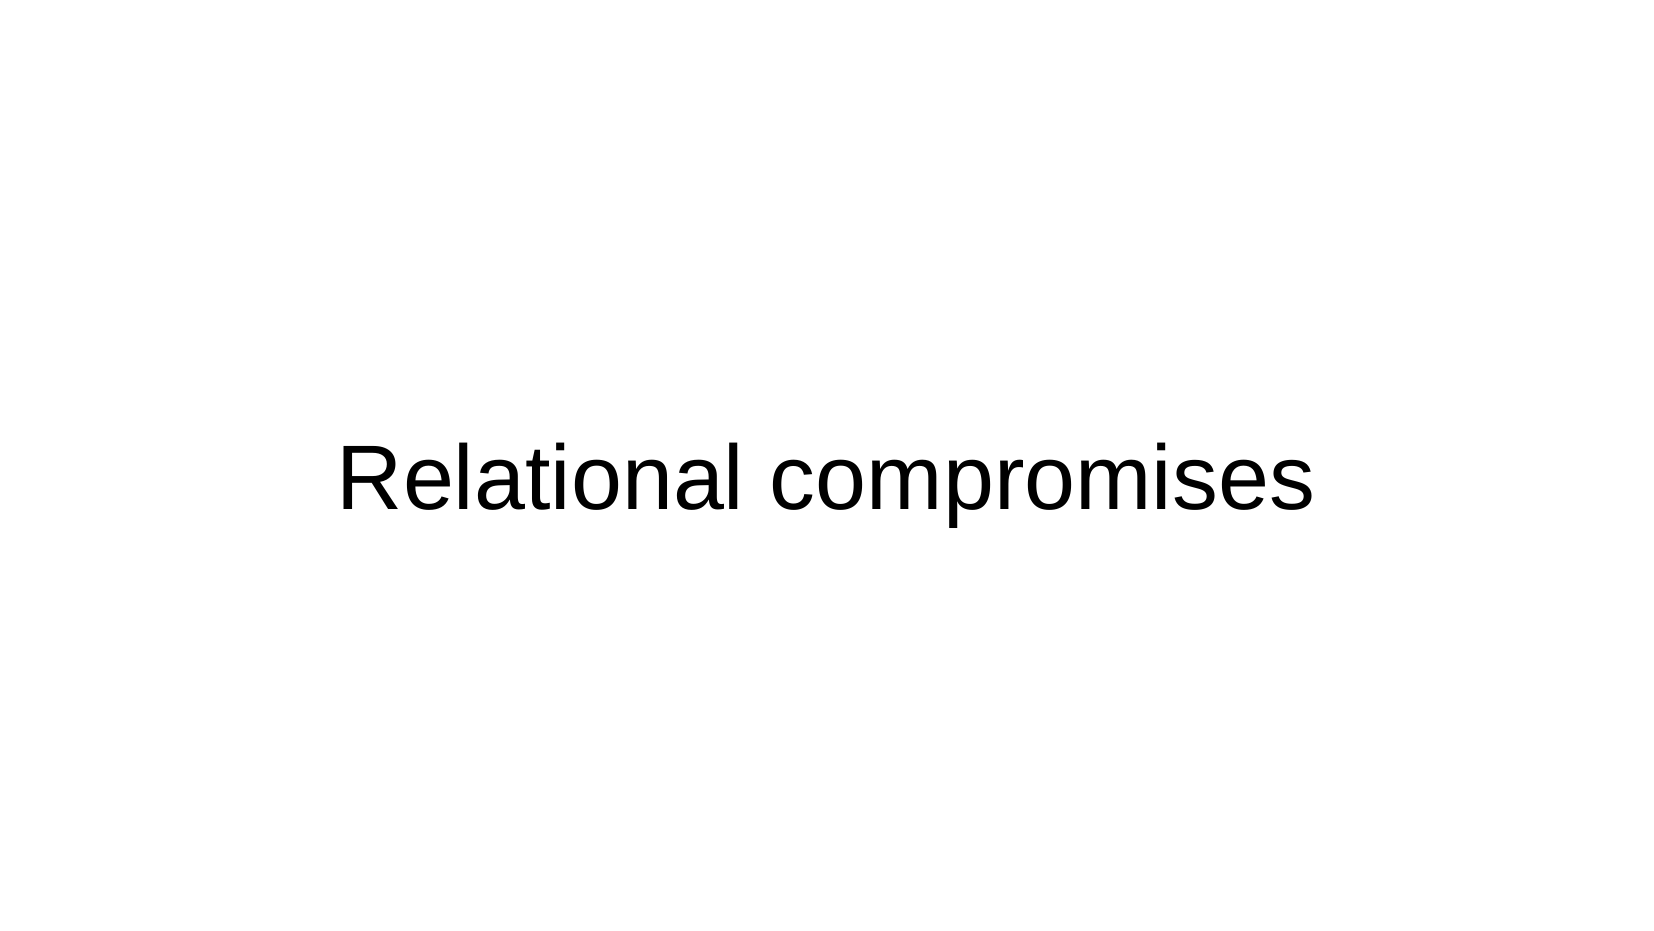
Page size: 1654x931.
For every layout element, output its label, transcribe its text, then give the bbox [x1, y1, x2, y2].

title Relational compromises [82, 399, 1571, 556]
